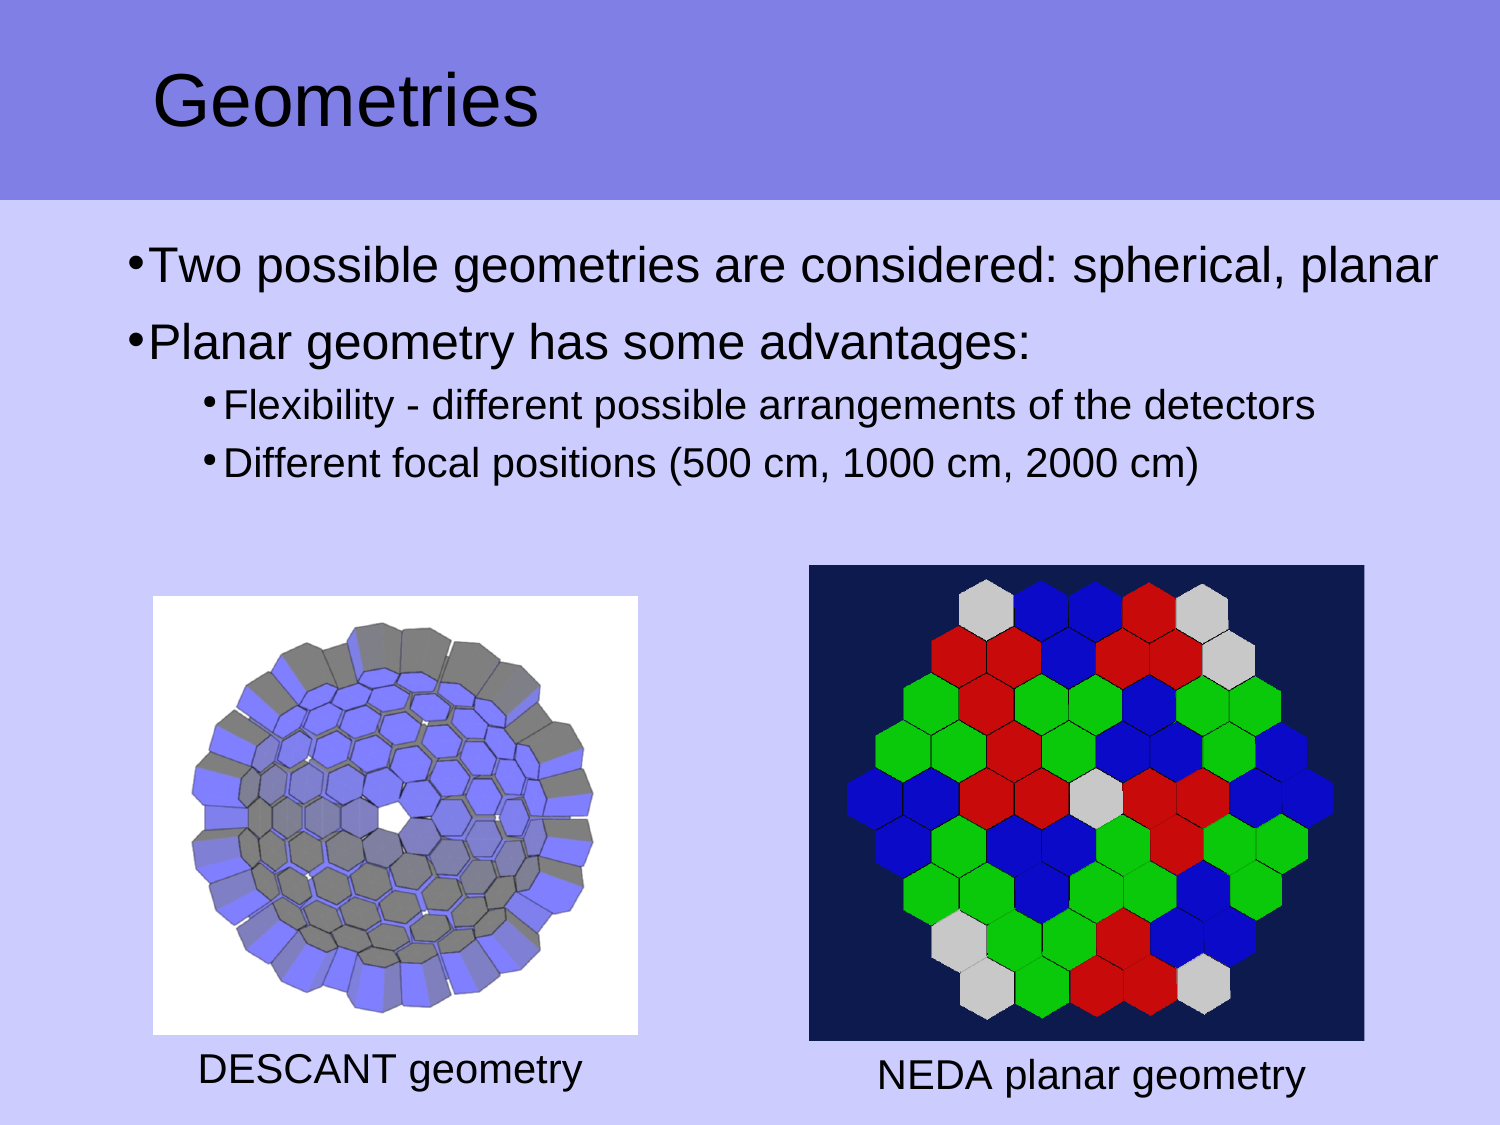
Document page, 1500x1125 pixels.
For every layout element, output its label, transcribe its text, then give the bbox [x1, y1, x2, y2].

picture [153, 596, 638, 1036]
picture [809, 565, 1365, 1041]
text_box Two possible geometries are considered: spherical, planar Planar geometry has some advantages: Flexibility - different possible arrangements of the detectors Different focal positions (500 cm, 1000 cm, 2000 cm) [112, 224, 1463, 494]
text_box NEDA planar geometry [862, 1039, 1364, 1106]
text_box DESCANT geometry [182, 1033, 610, 1100]
title Geometries [137, 24, 1413, 176]
